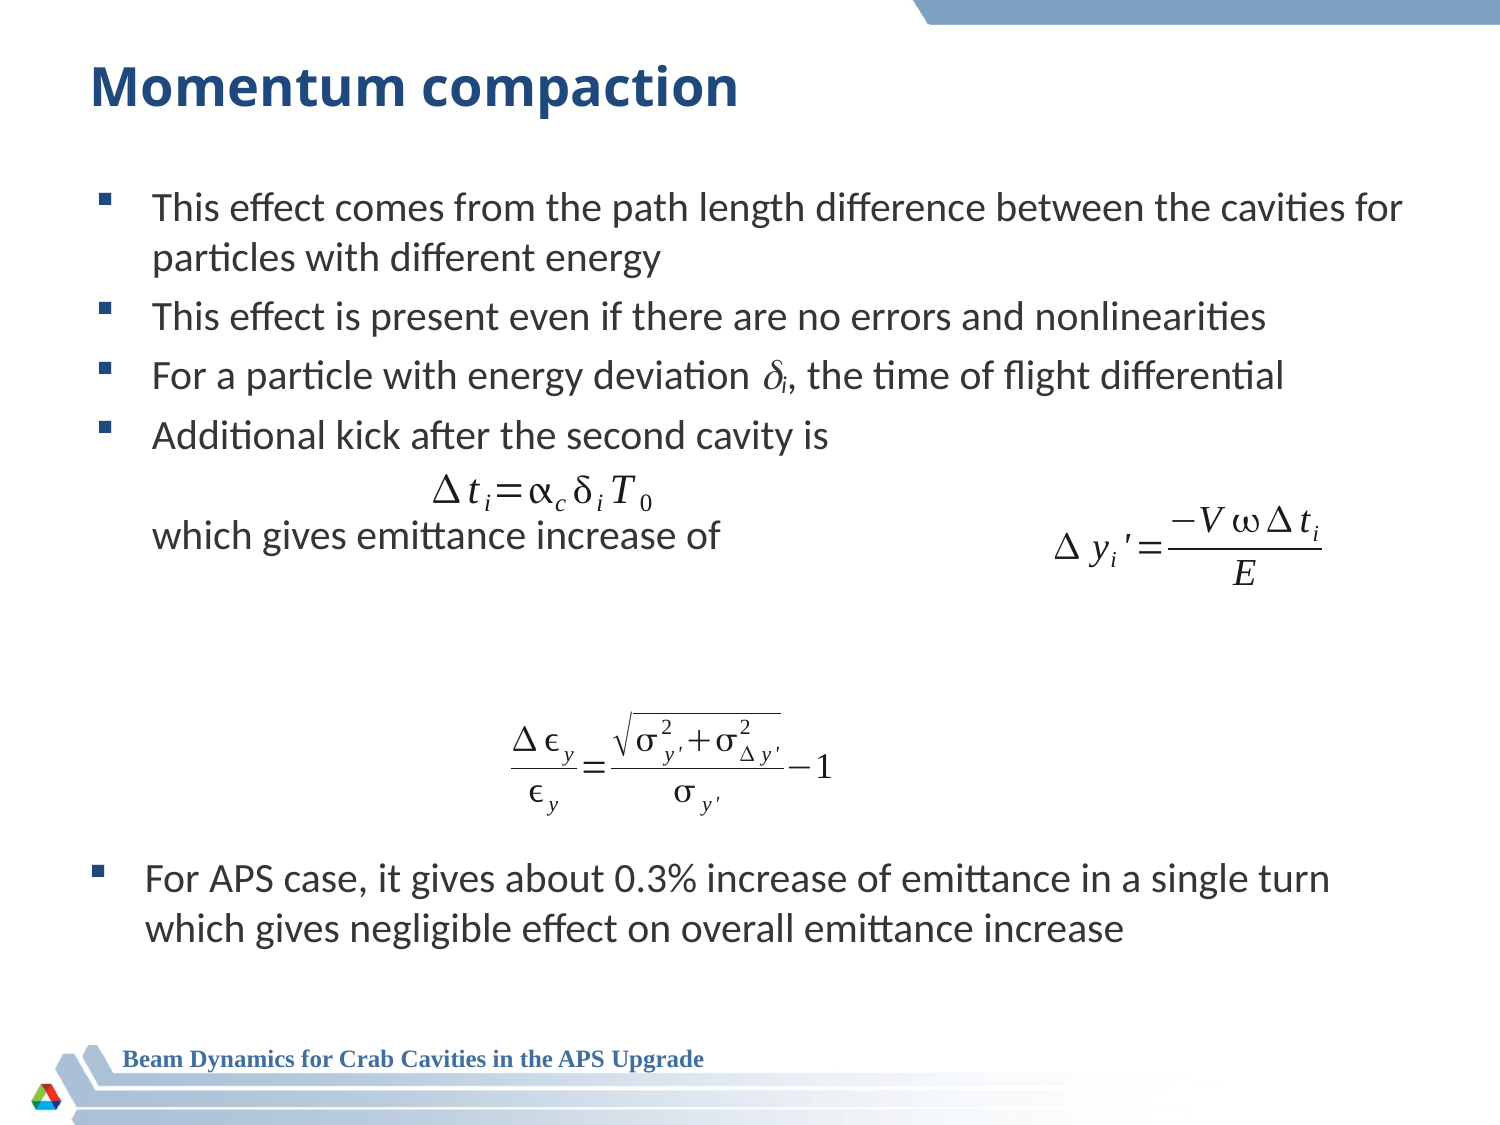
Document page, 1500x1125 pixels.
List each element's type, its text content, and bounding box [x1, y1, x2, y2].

list This effect comes from the path length difference between the cavities for particles with different energy This effect is present even if there are no errors and nonlinearities For a particle with energy deviation di, the time of flight differential Additional kick after the second cavity is which gives emittance increase of [80, 171, 1431, 680]
picture [0, 0, 1500, 26]
list For APS case, it gives about 0.3% increase of emittance in a single turn which gives negligible effect on overall emittance increase [73, 843, 1424, 1009]
chart [1047, 498, 1331, 594]
picture [0, 1037, 1500, 1125]
chart [421, 464, 662, 518]
chart [503, 710, 840, 816]
title Momentum compaction [75, 45, 1426, 233]
